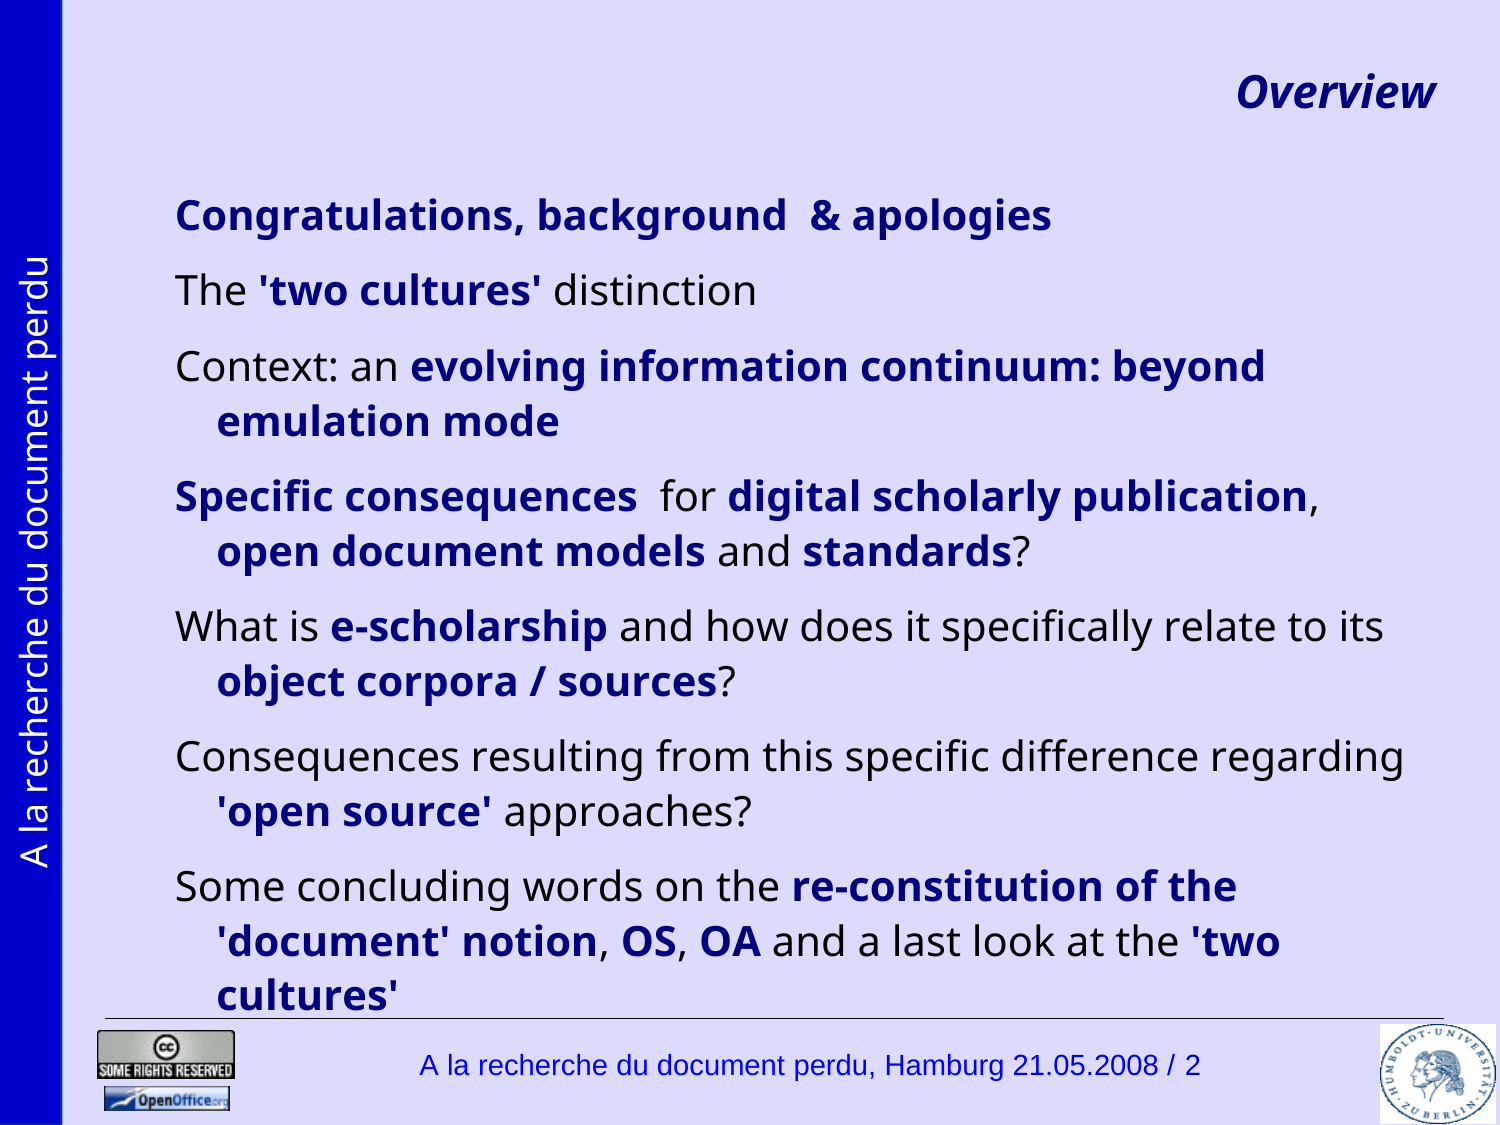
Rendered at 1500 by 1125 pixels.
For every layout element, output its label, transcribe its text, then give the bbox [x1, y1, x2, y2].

list Congratulations, background & apologies The 'two cultures' distinction Context: an evolving information continuum: beyond emulation mode Specific consequences for digital scholarly publication, open document models and standards? What is e-scholarship and how does it specifically relate to its object corpora / sources? Consequences resulting from this specific difference regarding 'open source' approaches? Some concluding words on the re-constitution of the 'document' notion, OS, OA and a last look at the 'two cultures' [174, 186, 1412, 940]
picture [1380, 1024, 1496, 1124]
title Overview [96, 0, 1436, 186]
picture [104, 1086, 230, 1111]
picture [97, 1030, 235, 1079]
